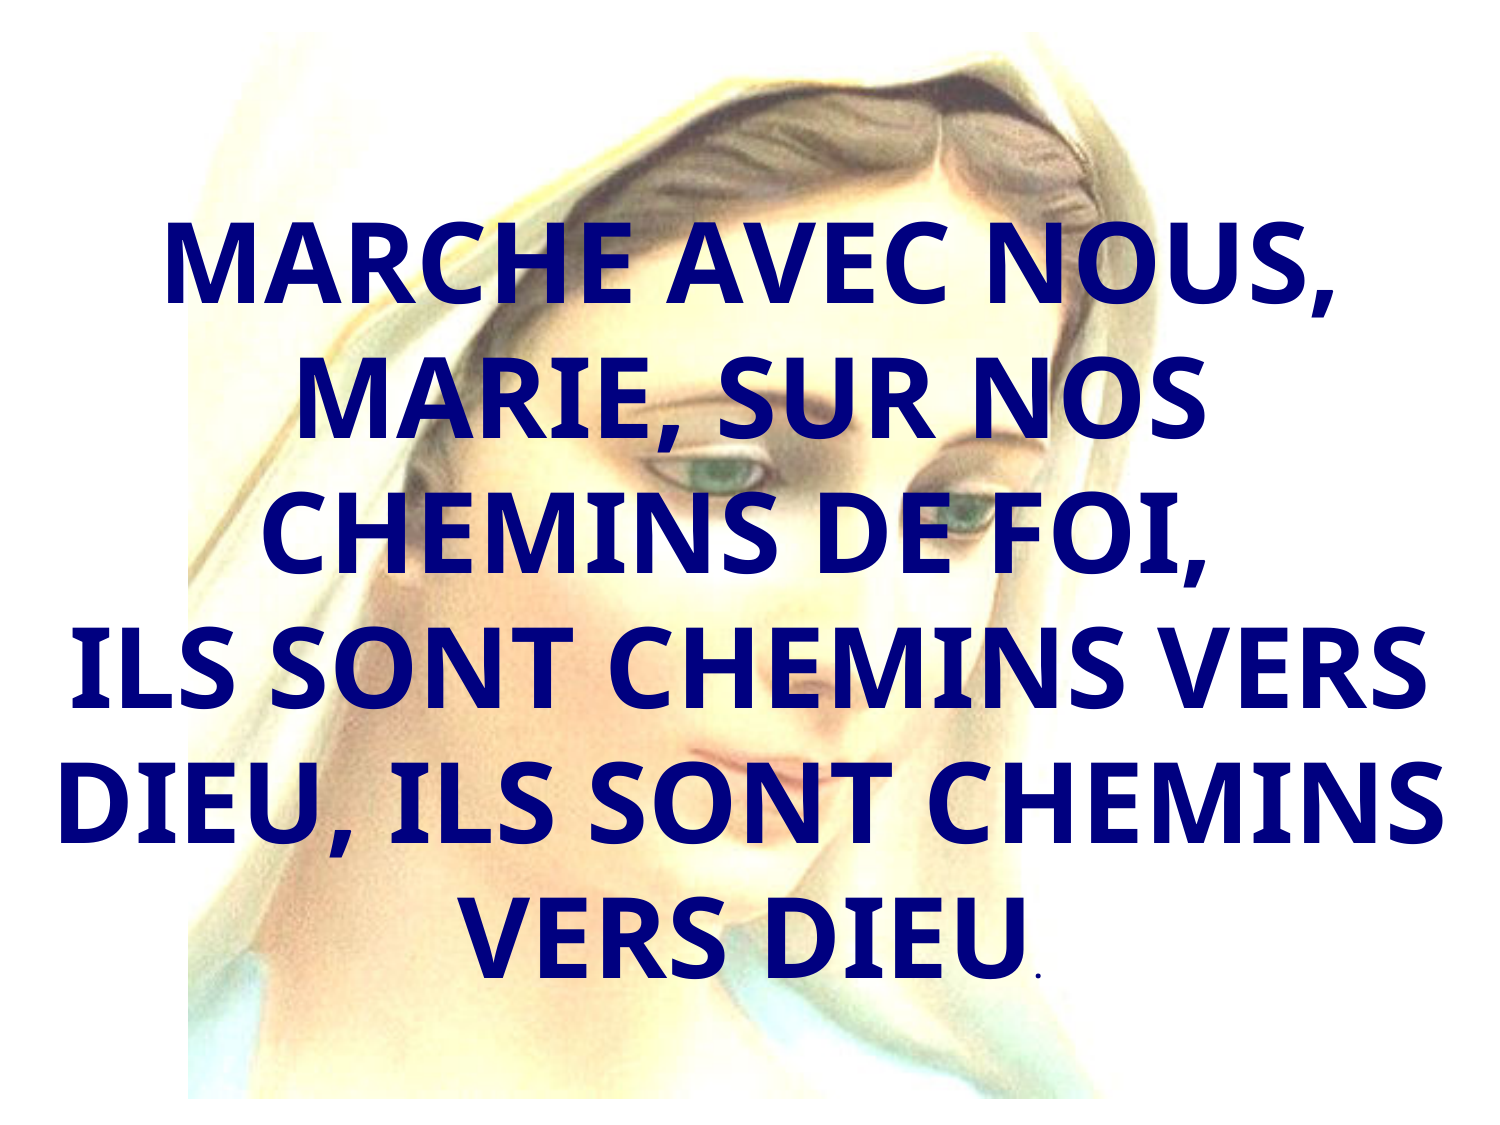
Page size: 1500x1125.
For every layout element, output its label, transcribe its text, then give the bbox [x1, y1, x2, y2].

picture [188, 971, 1264, 1099]
list MARCHE AVEC NOUS, MARIE, SUR NOS CHEMINS DE FOI, ILS SONT CHEMINS VERS DIEU, ILS SONT CHEMINS VERS DIEU. [35, 32, 1465, 971]
